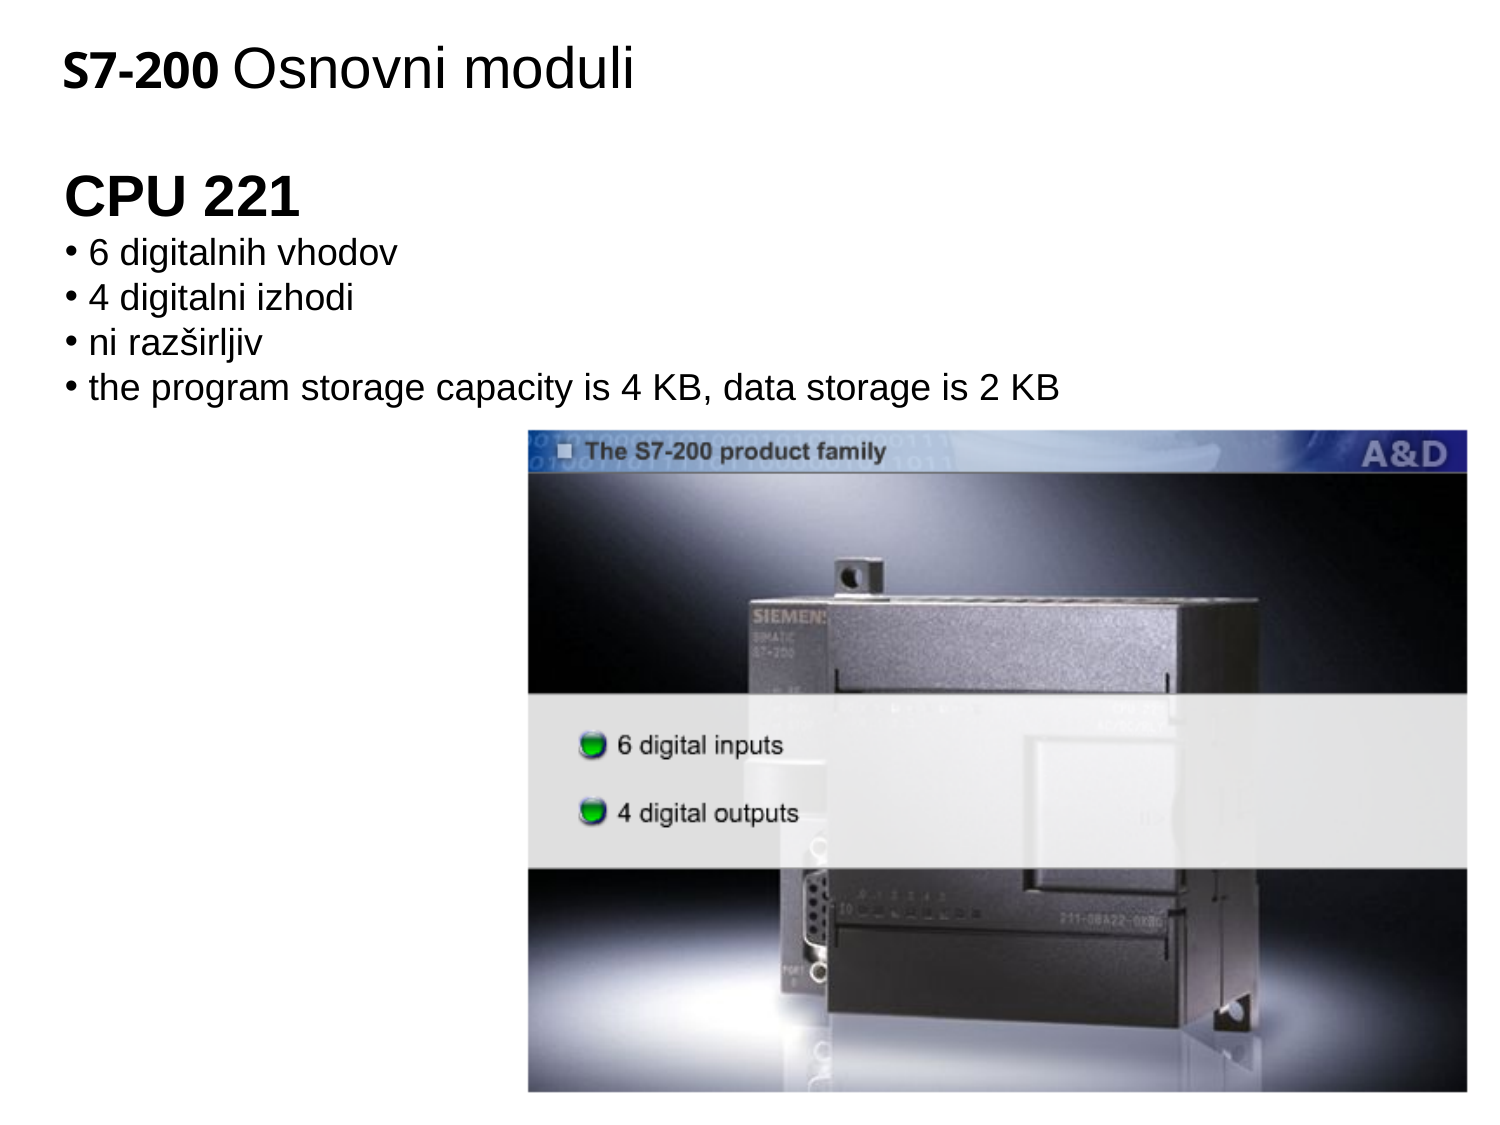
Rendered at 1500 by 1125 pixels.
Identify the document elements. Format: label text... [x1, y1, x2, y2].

picture [525, 427, 1471, 1096]
text_box CPU 221 6 digitalnih vhodov 4 digitalni izhodi ni razširljiv the program storage capacity is 4 KB, data storage is 2 KB [50, 149, 1391, 461]
text_box S7-200 Osnovni moduli [47, 22, 651, 108]
